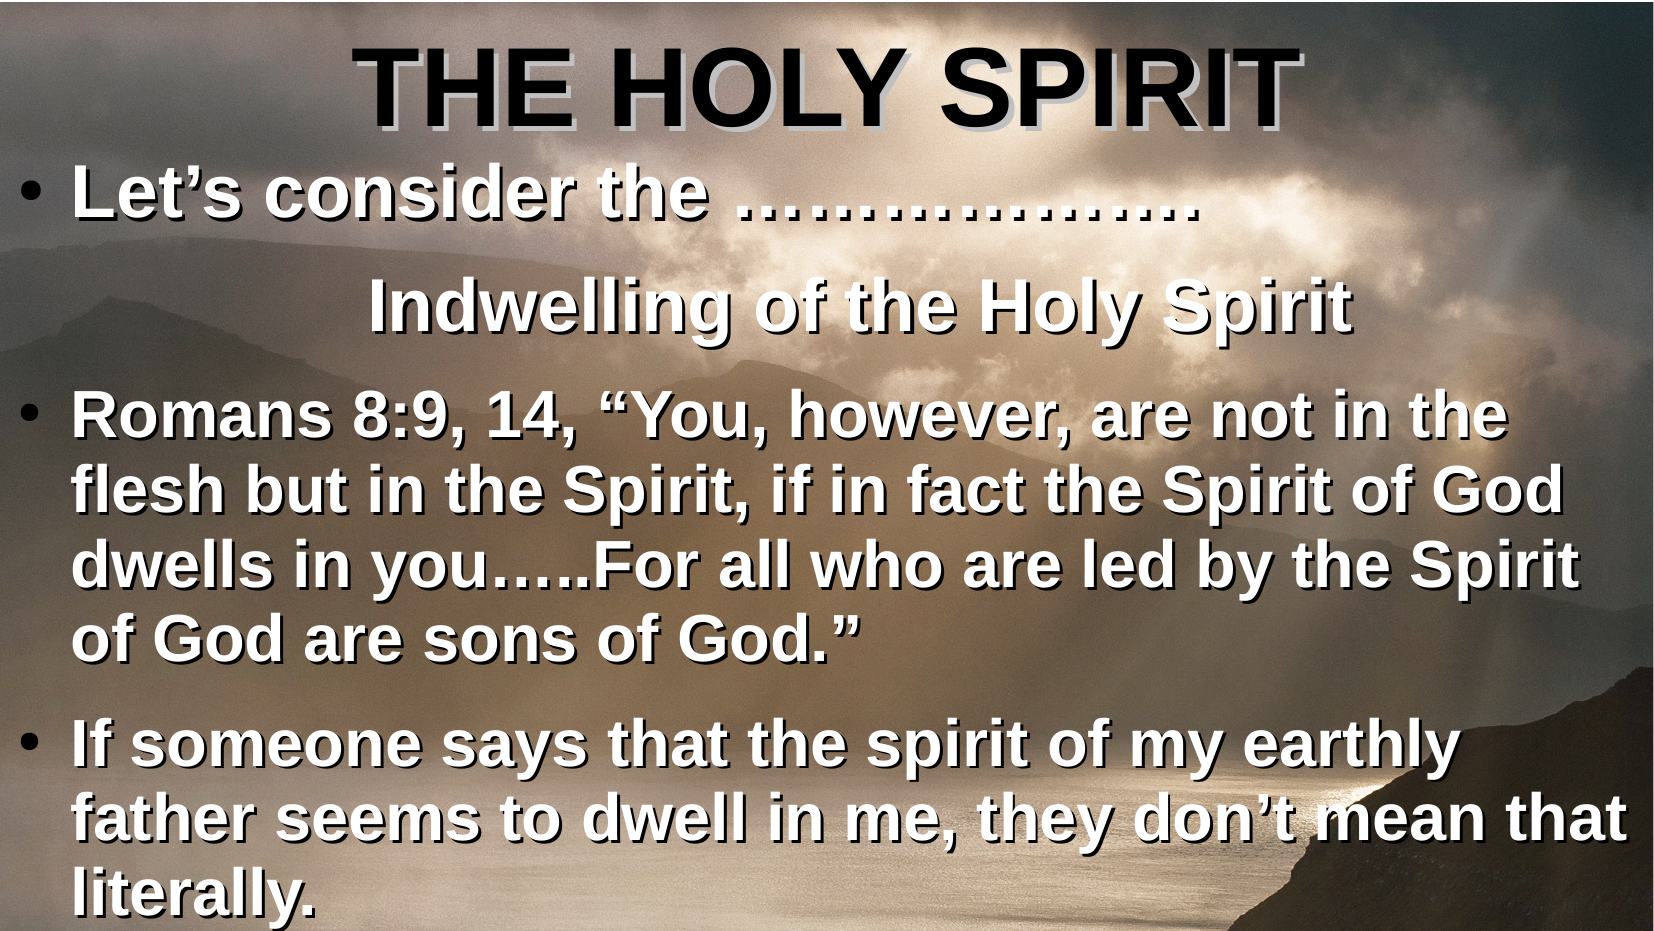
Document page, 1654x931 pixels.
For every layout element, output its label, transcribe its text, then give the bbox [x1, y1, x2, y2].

picture [0, 2, 1654, 931]
title THE HOLY SPIRIT [82, 9, 1571, 150]
list Let’s consider the ………………. Indwelling of the Holy Spirit Romans 8:9, 14, “You, however, are not in the flesh but in the Spirit, if in fact the Spirit of God dwells in you…..For all who are led by the Spirit of God are sons of God.” If someone says that the spirit of my earthly father seems to dwell in me, they don’t mean that literally. [0, 150, 1651, 931]
